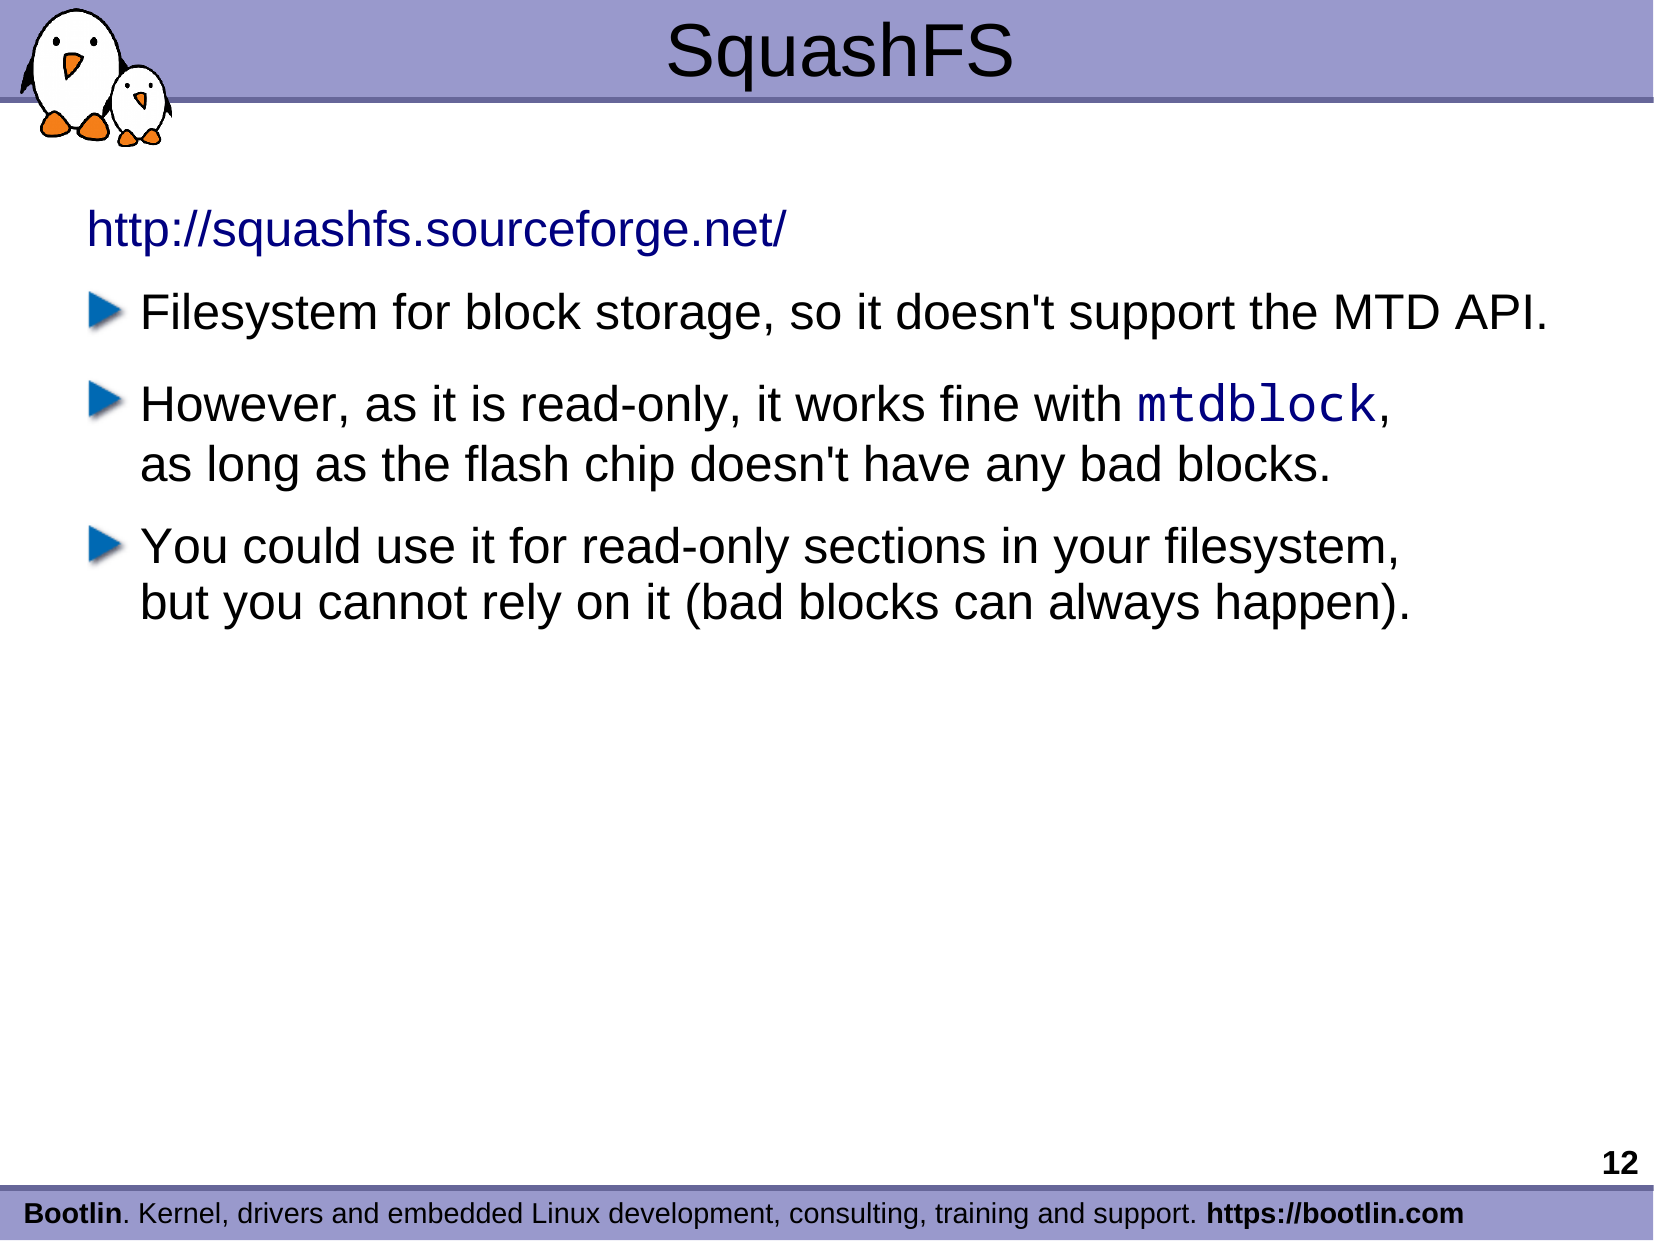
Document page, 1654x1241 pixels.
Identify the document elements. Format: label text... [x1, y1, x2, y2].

picture [20, 8, 172, 147]
title SquashFS [115, 0, 1567, 101]
list http://squashfs.sourceforge.net/ Filesystem for block storage, so it doesn't support the MTD API. However, as it is read-only, it works fine with mtdblock, as long as the flash chip doesn't have any bad blocks. You could use it for read-only sections in your filesystem, but you cannot rely on it (bad blocks can always happen). [68, 201, 1592, 1118]
